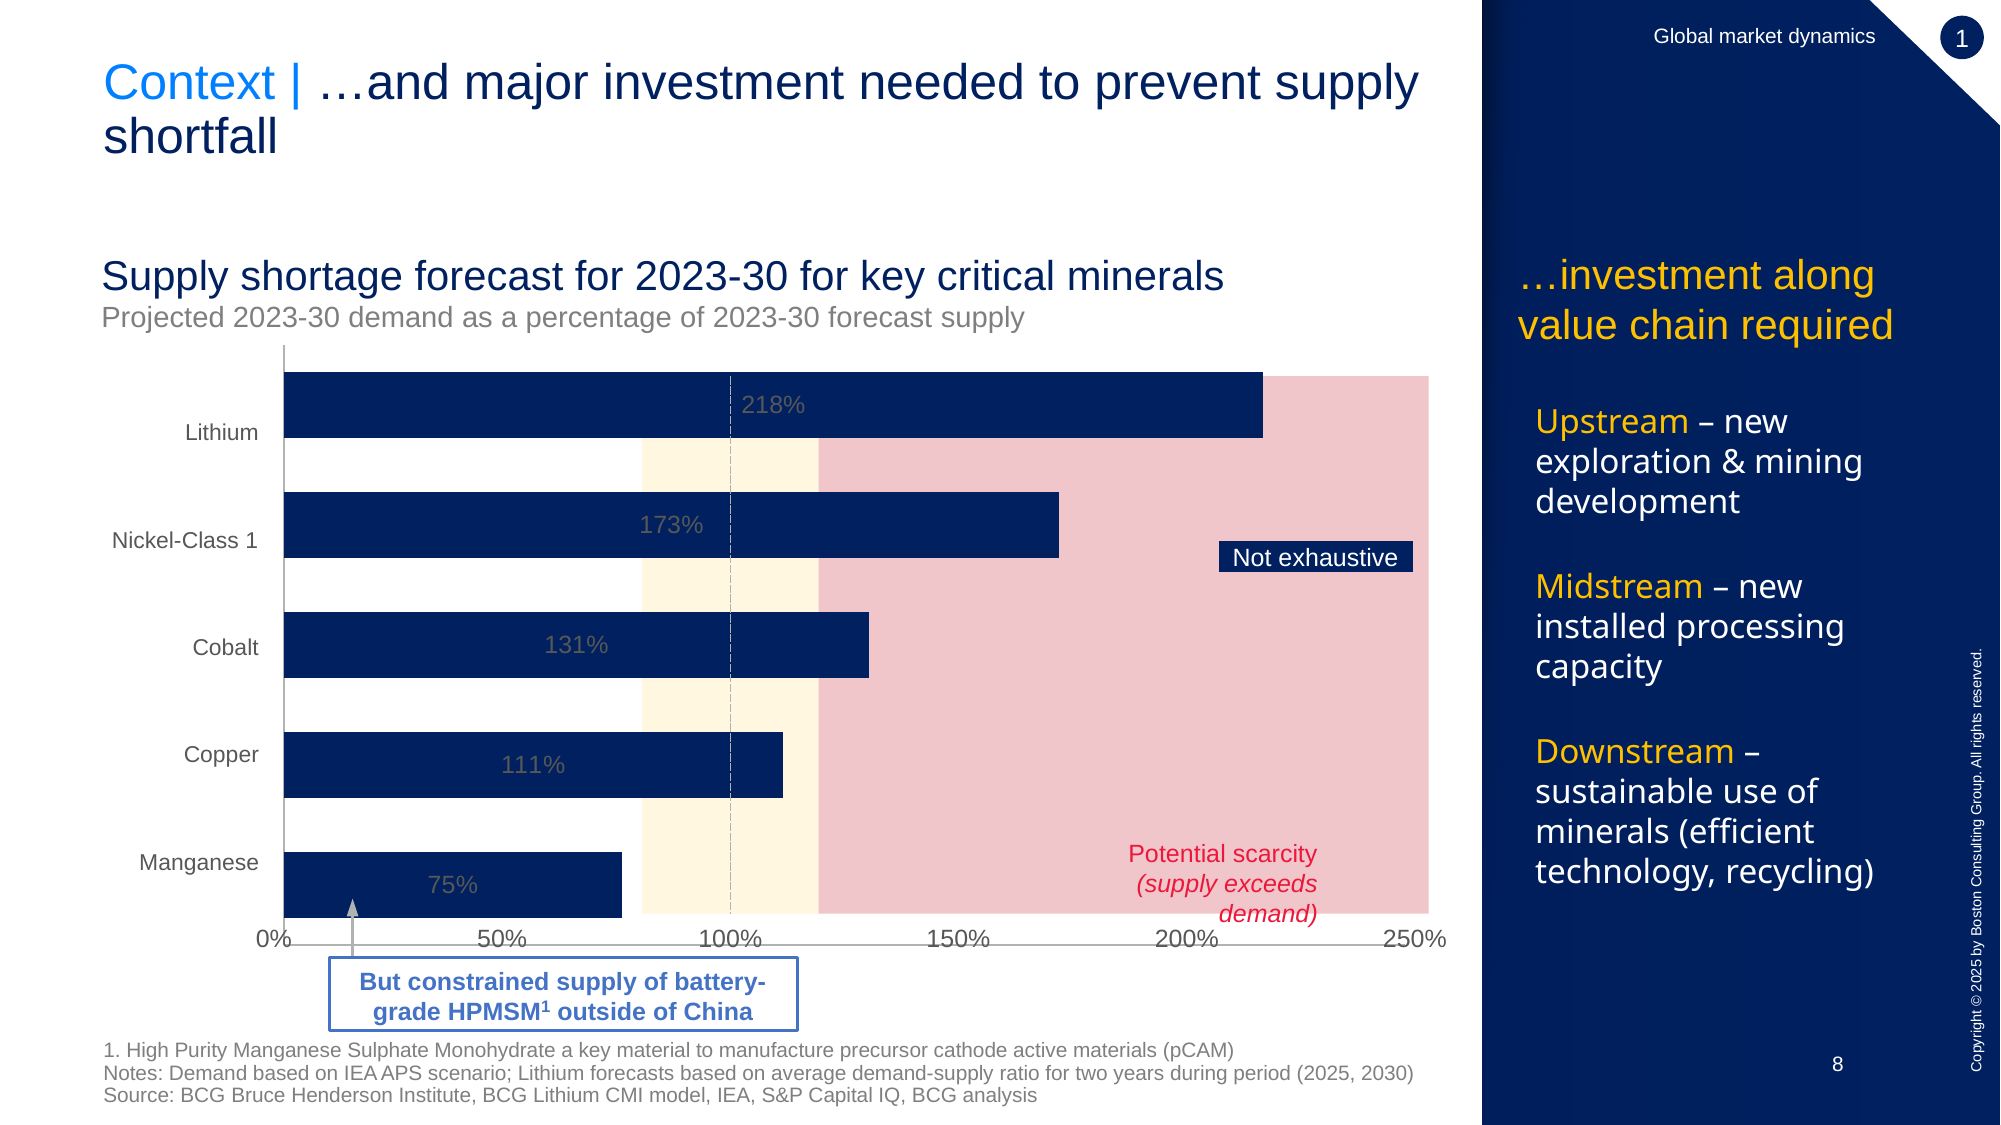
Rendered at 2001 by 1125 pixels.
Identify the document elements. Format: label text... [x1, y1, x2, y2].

title Context | …and major investment needed to prevent supply shortfall [103, 55, 1433, 165]
text_box 1 [1940, 15, 1984, 60]
text_box 250% [1383, 931, 1392, 945]
text_box 0% [256, 920, 292, 953]
text_box 100% [699, 920, 762, 953]
text_box 0% [258, 931, 266, 945]
text_box 1. High Purity Manganese Sulphate Monohydrate a key material to manufacture precursor cathode active materials (pCAM) Notes: Demand based on IEA APS scenario; Lithium forecasts based on average demand-supply ratio for two years during period (2025, 2030) Source: BCG Bruce Henderson Institute, BCG Lithium CMI model, IEA, S&P Capital IQ, BCG analysis [103, 1039, 1459, 1107]
text_box …investment along value chain required [1517, 248, 1897, 350]
text_box Copper [184, 737, 259, 768]
text_box Nickel-Class 1 [112, 522, 259, 553]
text_box But constrained supply of battery-grade HPMSM1 outside of China [329, 958, 797, 1031]
text_box Global market dynamics [1653, 14, 1892, 56]
text_box Cobalt [192, 630, 259, 660]
text_box Supply shortage forecast for 2023-30 for key critical minerals Projected 2023-30 demand as a percentage of 2023-30 forecast supply [101, 248, 1380, 334]
text_box 150% [927, 920, 990, 953]
text_box 250% [1383, 920, 1447, 953]
text_box 200% [1155, 920, 1219, 953]
text_box 200% [1155, 931, 1164, 945]
text_box 50% [477, 920, 527, 953]
chart [260, 332, 1429, 958]
text_box Upstream – new exploration & mining development Midstream – new installed processing capacity Downstream –sustainable use of minerals (efficient technology, recycling) [1535, 400, 1880, 949]
text_box Manganese [139, 845, 259, 875]
text_box Not exhaustive [1219, 541, 1413, 572]
text_box Lithium [185, 415, 259, 445]
text_box Potential scarcity (supply exceeds demand) [1128, 838, 1415, 899]
text_box [1869, 0, 2000, 126]
